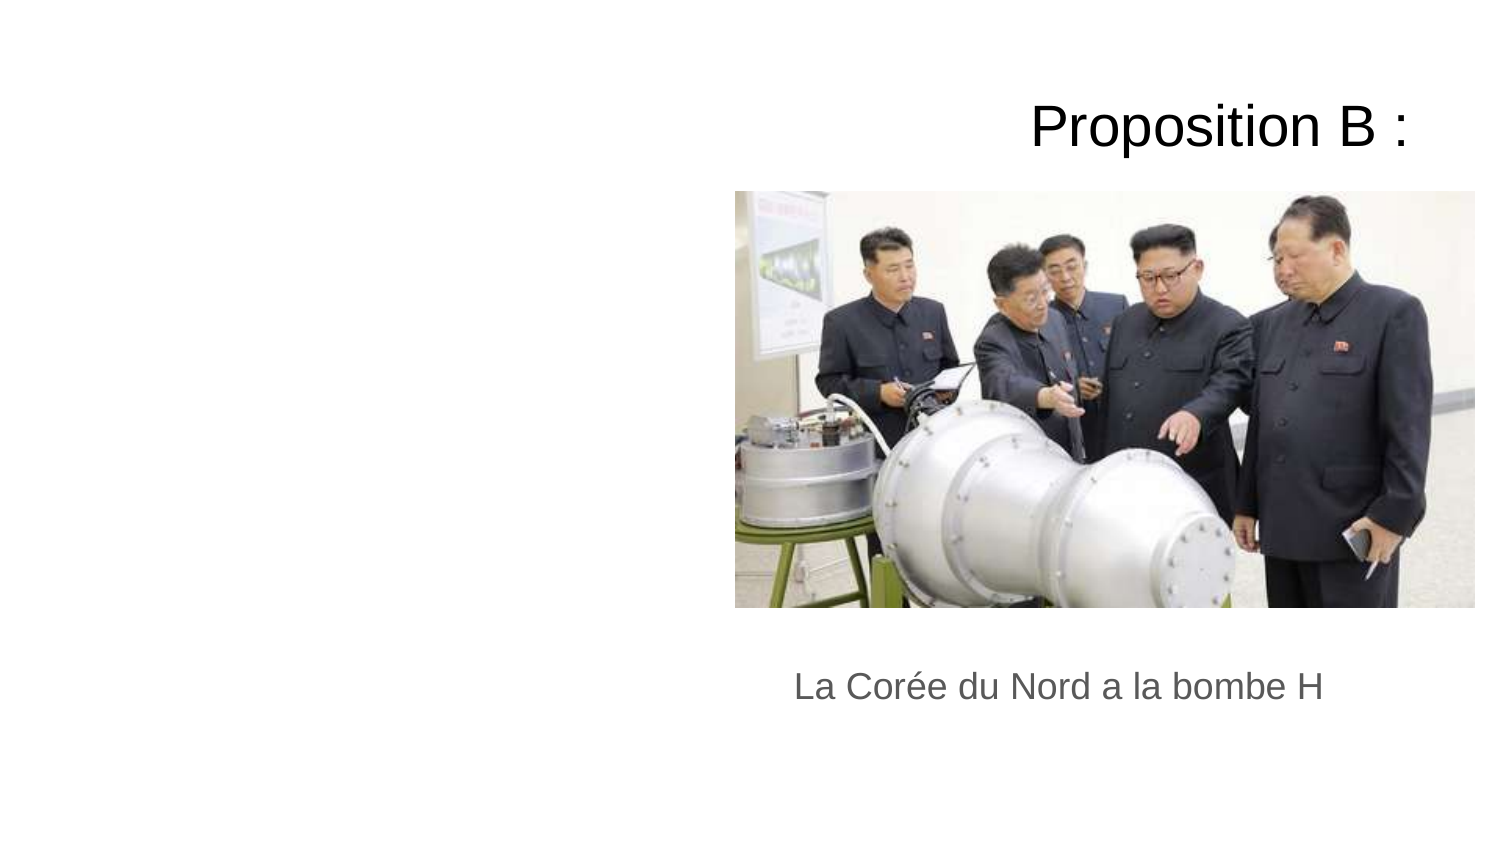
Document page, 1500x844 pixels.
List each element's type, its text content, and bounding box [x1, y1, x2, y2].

list La Corée du Nord a la bombe H [779, 647, 1475, 731]
picture [735, 191, 1475, 609]
title Proposition B : [1015, 72, 1500, 167]
